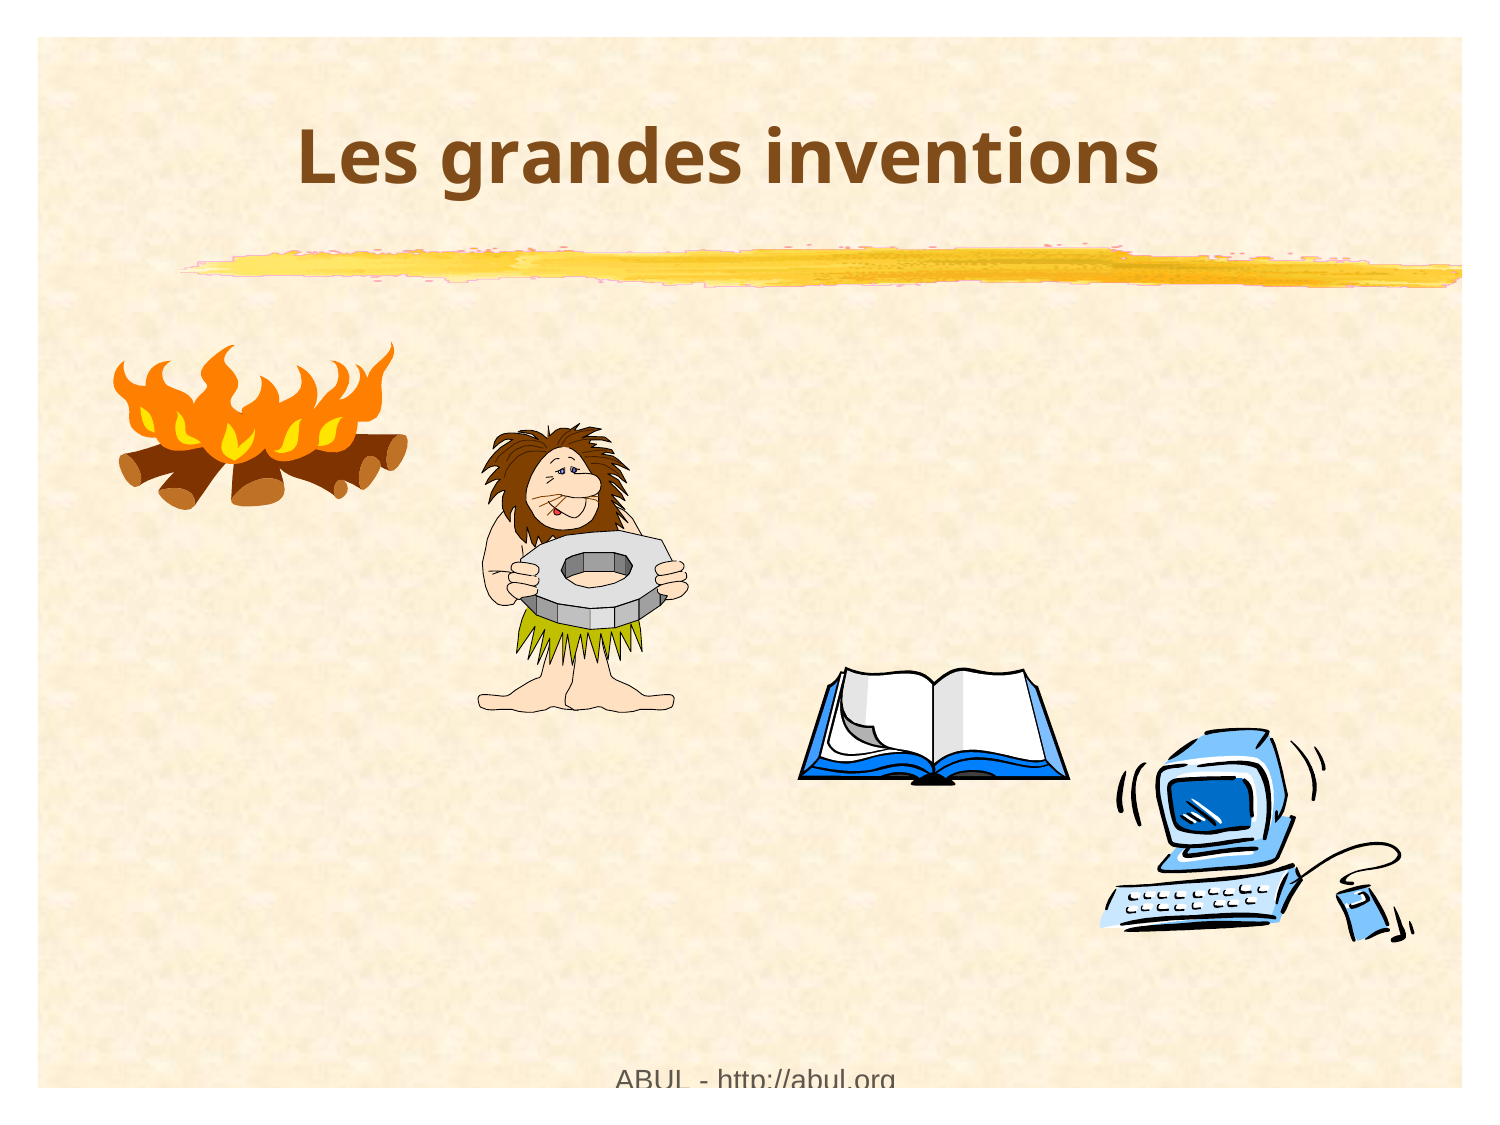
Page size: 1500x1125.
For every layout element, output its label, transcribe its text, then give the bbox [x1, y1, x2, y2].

picture [639, 1081, 649, 1088]
picture [639, 1072, 648, 1078]
picture [722, 1076, 729, 1088]
picture [620, 1073, 627, 1082]
picture [754, 1076, 761, 1088]
picture [883, 1076, 891, 1088]
picture [738, 1076, 743, 1088]
picture [37, 37, 1463, 1088]
picture [794, 1082, 801, 1088]
picture [811, 1076, 818, 1088]
picture [858, 1076, 866, 1088]
title Les grandes inventions [126, 67, 1330, 243]
picture [618, 1084, 630, 1088]
